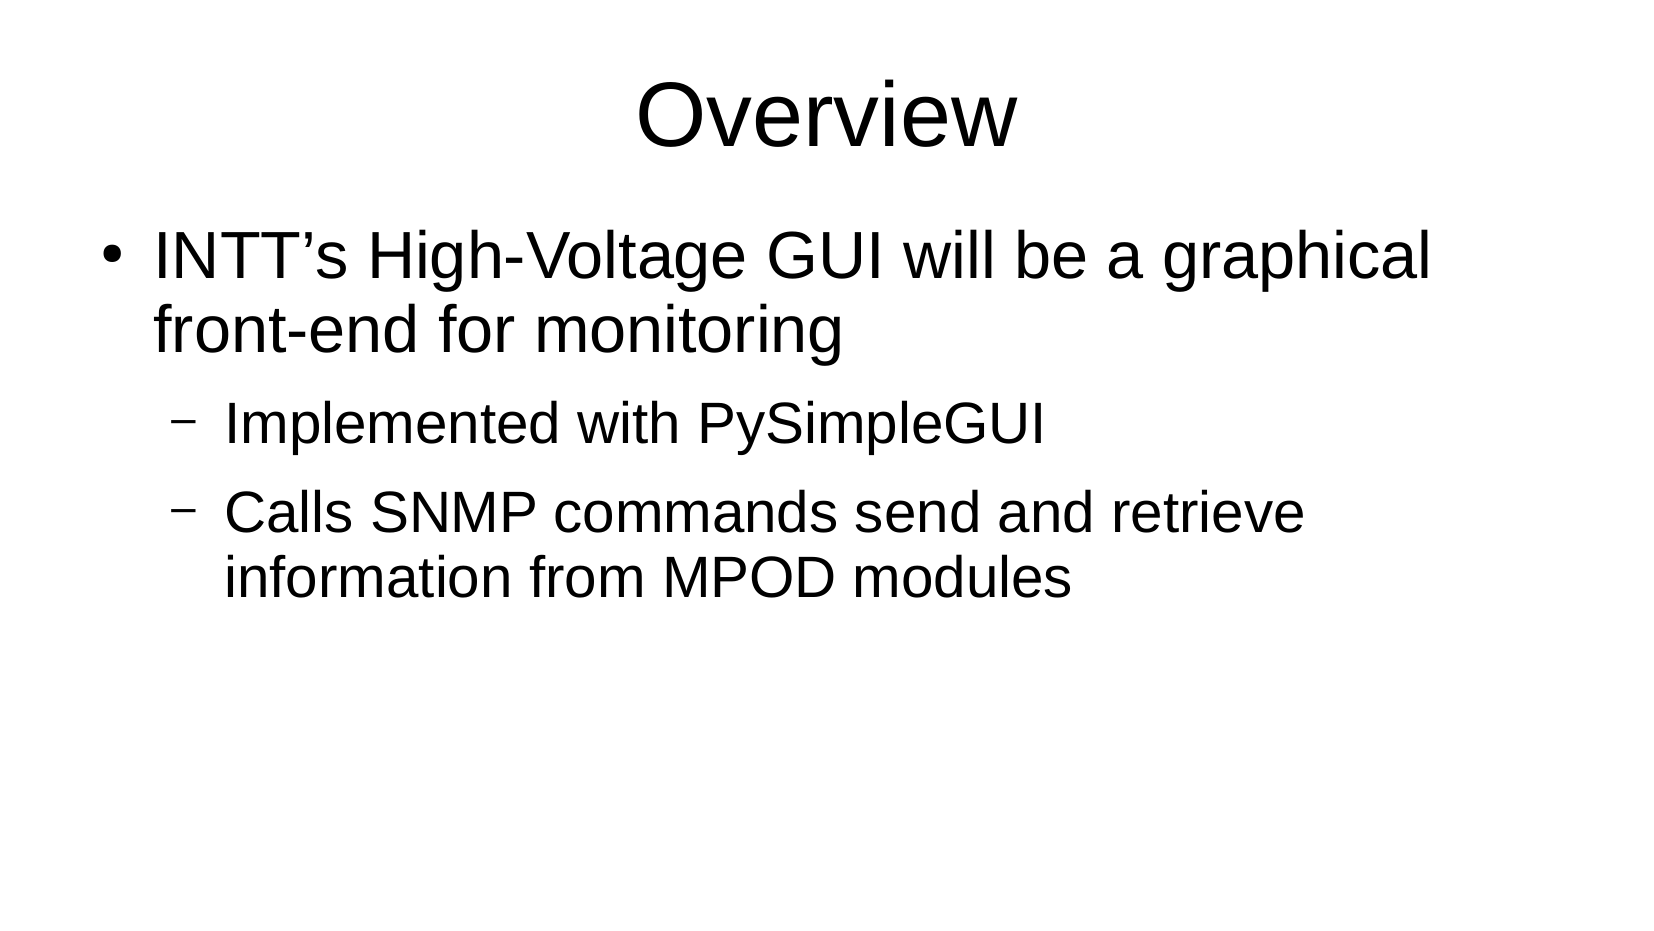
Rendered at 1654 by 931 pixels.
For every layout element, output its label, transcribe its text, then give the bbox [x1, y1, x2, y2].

title Overview [82, 37, 1571, 193]
list INTT’s High-Voltage GUI will be a graphical front-end for monitoring Implemented with PySimpleGUI Calls SNMP commands send and retrieve information from MPOD modules [82, 217, 1571, 758]
